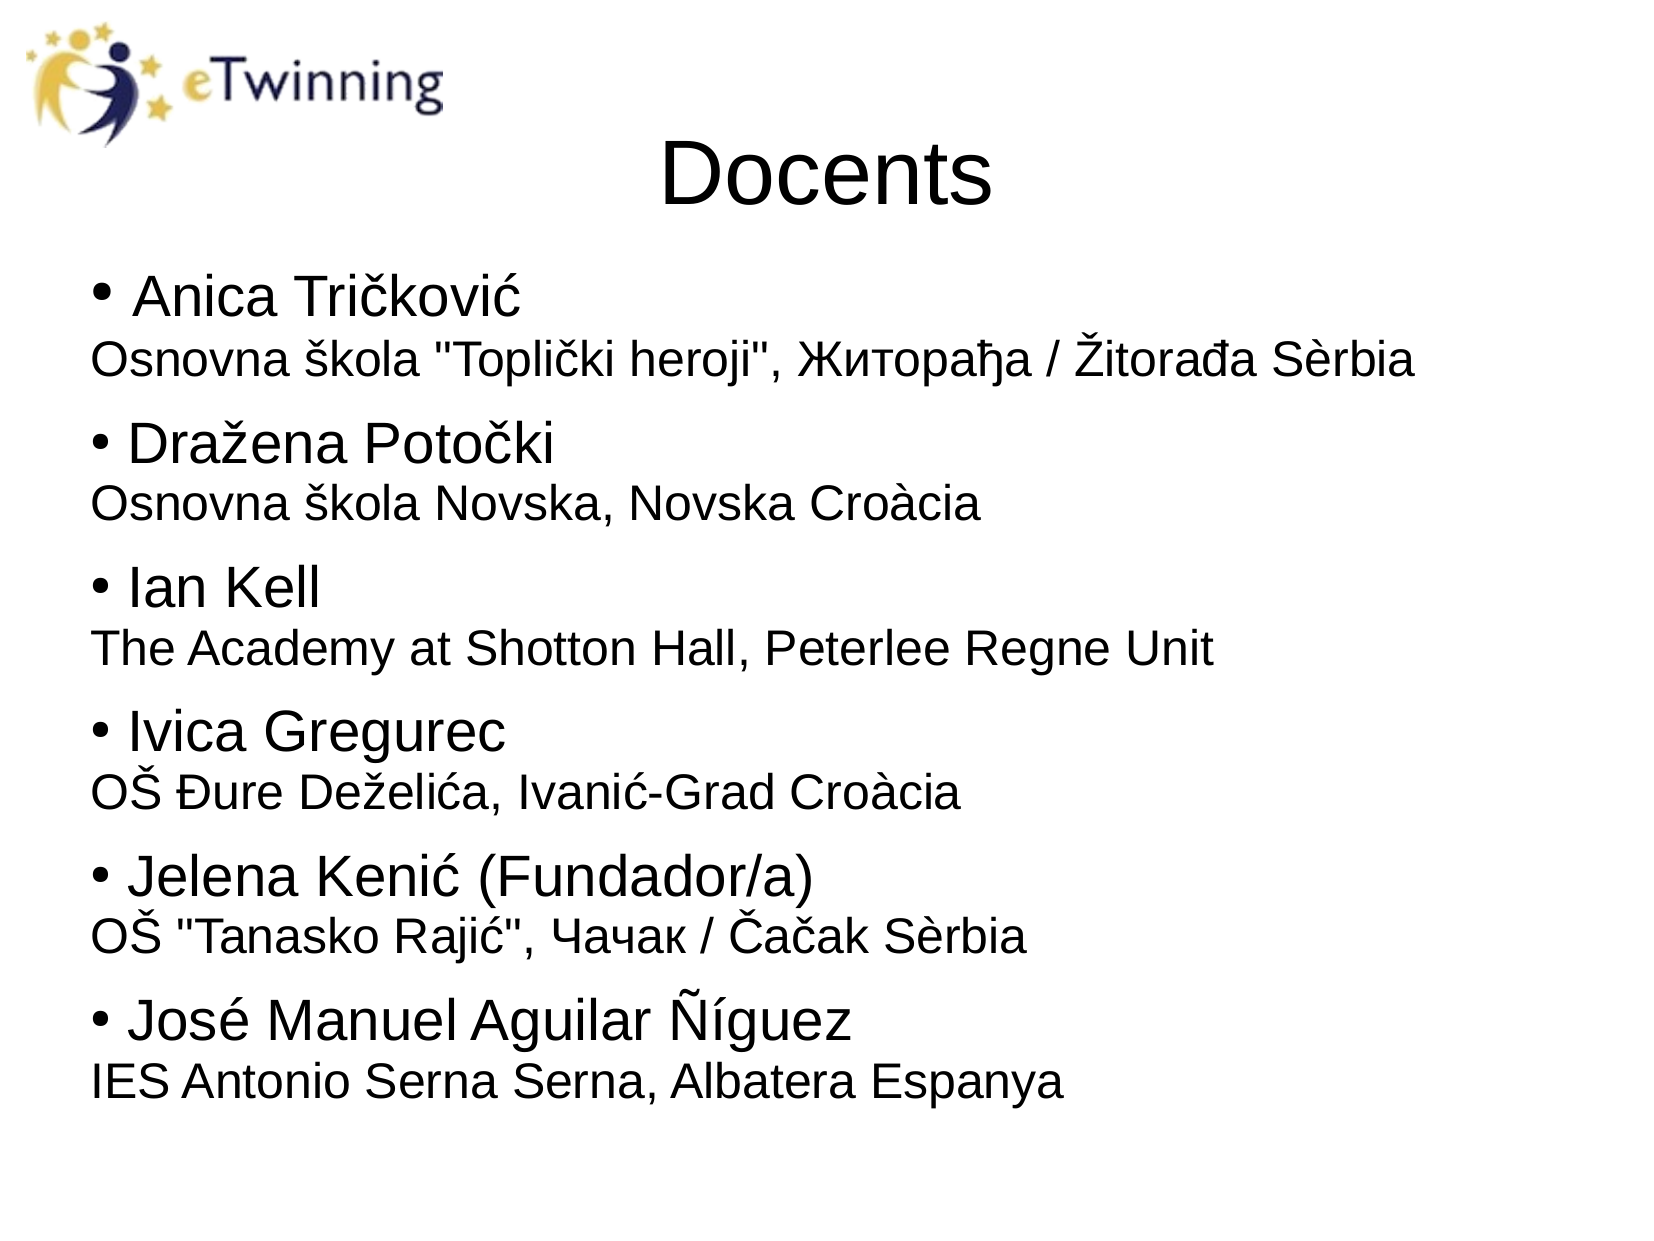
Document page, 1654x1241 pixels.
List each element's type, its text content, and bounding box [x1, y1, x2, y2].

title Docents [82, 88, 1571, 257]
subtitle Anica Tričković Osnovna škola "Toplički heroji", Житорађа / Žitorađa Sèrbia Dražena Potočki Osnovna škola Novska, Novska Croàcia Ian Kell The Academy at Shotton Hall, Peterlee Regne Unit Ivica Gregurec OŠ Đure Deželića, Ivanić-Grad Croàcia Jelena Kenić (Fundador/a) OŠ "Tanasko Rajić", Чачак / Čačak Sèrbia José Manuel Aguilar Ñíguez IES Antonio Serna Serna, Albatera Espanya [90, 256, 1579, 1109]
picture [26, 20, 443, 148]
